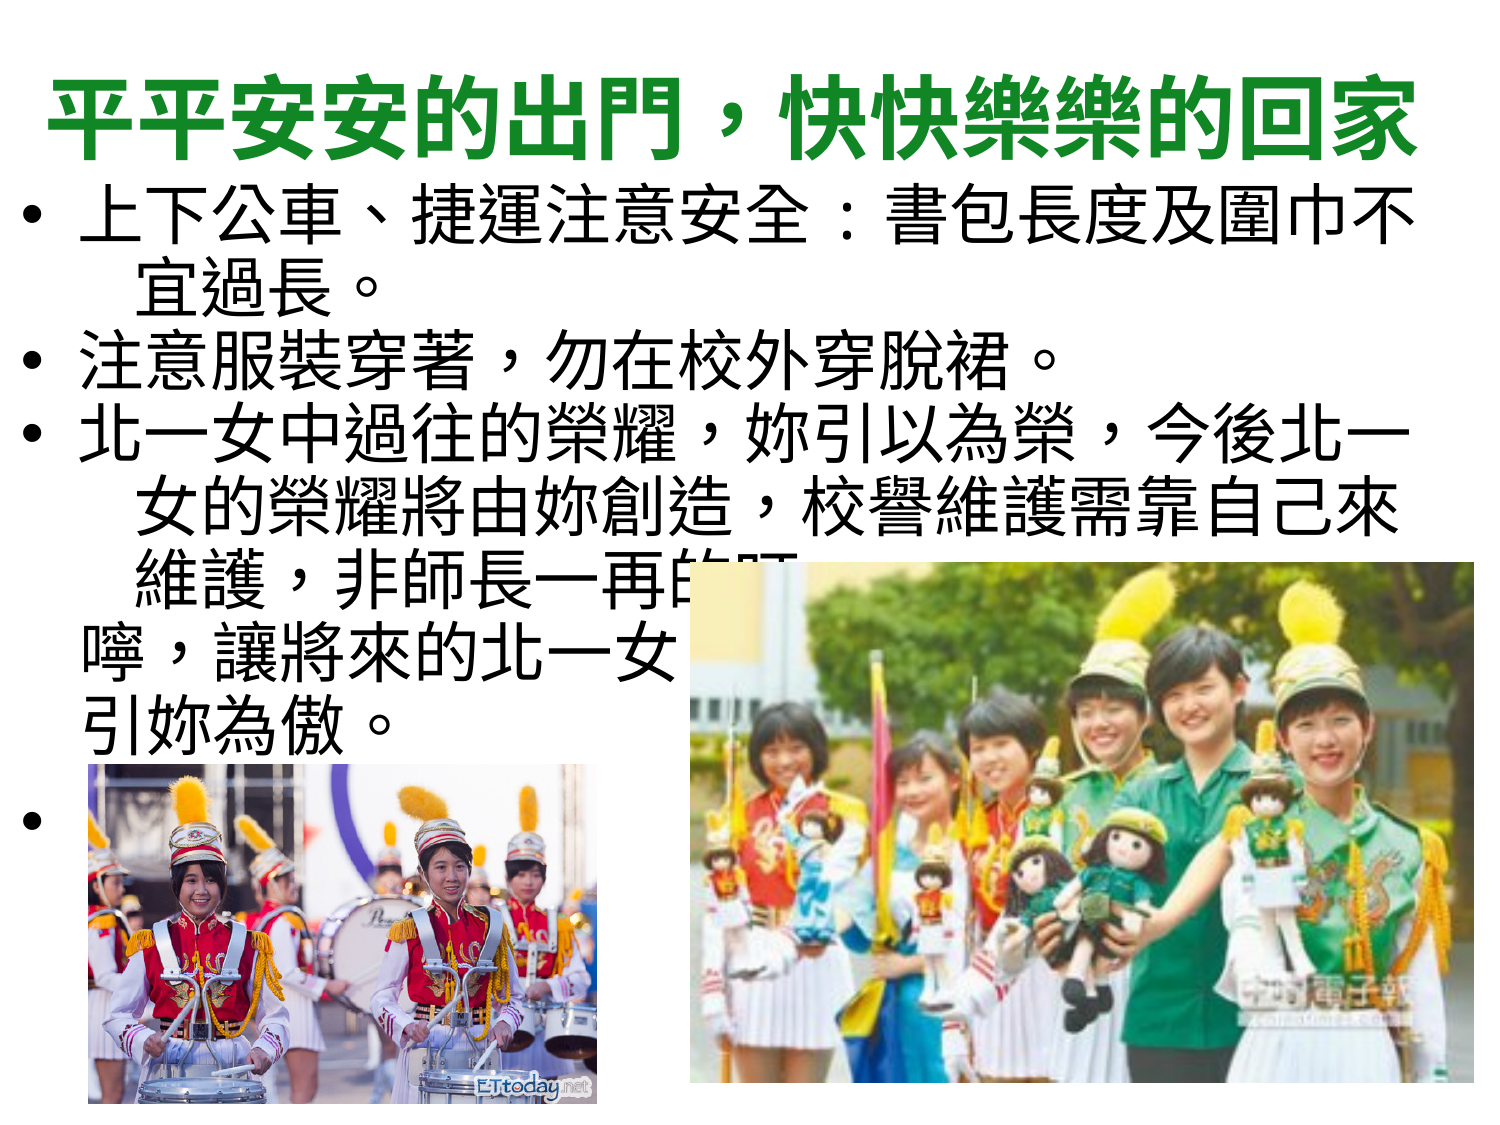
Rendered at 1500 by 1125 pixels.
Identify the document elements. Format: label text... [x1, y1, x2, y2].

title 平平安安的出門，快快樂樂的回家 [29, 0, 1471, 172]
list 上下公車、捷運注意安全:書包長度及圍巾不宜過長。 注意服裝穿著，勿在校外穿脫裙。 北一女中過往的榮耀，妳引以為榮，今後北一女的榮耀將由妳創造，校譽維護需靠自己來維護，非師長一再的叮 嚀，讓將來的北一女 引妳為傲。 [5, 172, 1471, 1005]
picture [88, 764, 597, 1104]
picture [690, 562, 1474, 1083]
